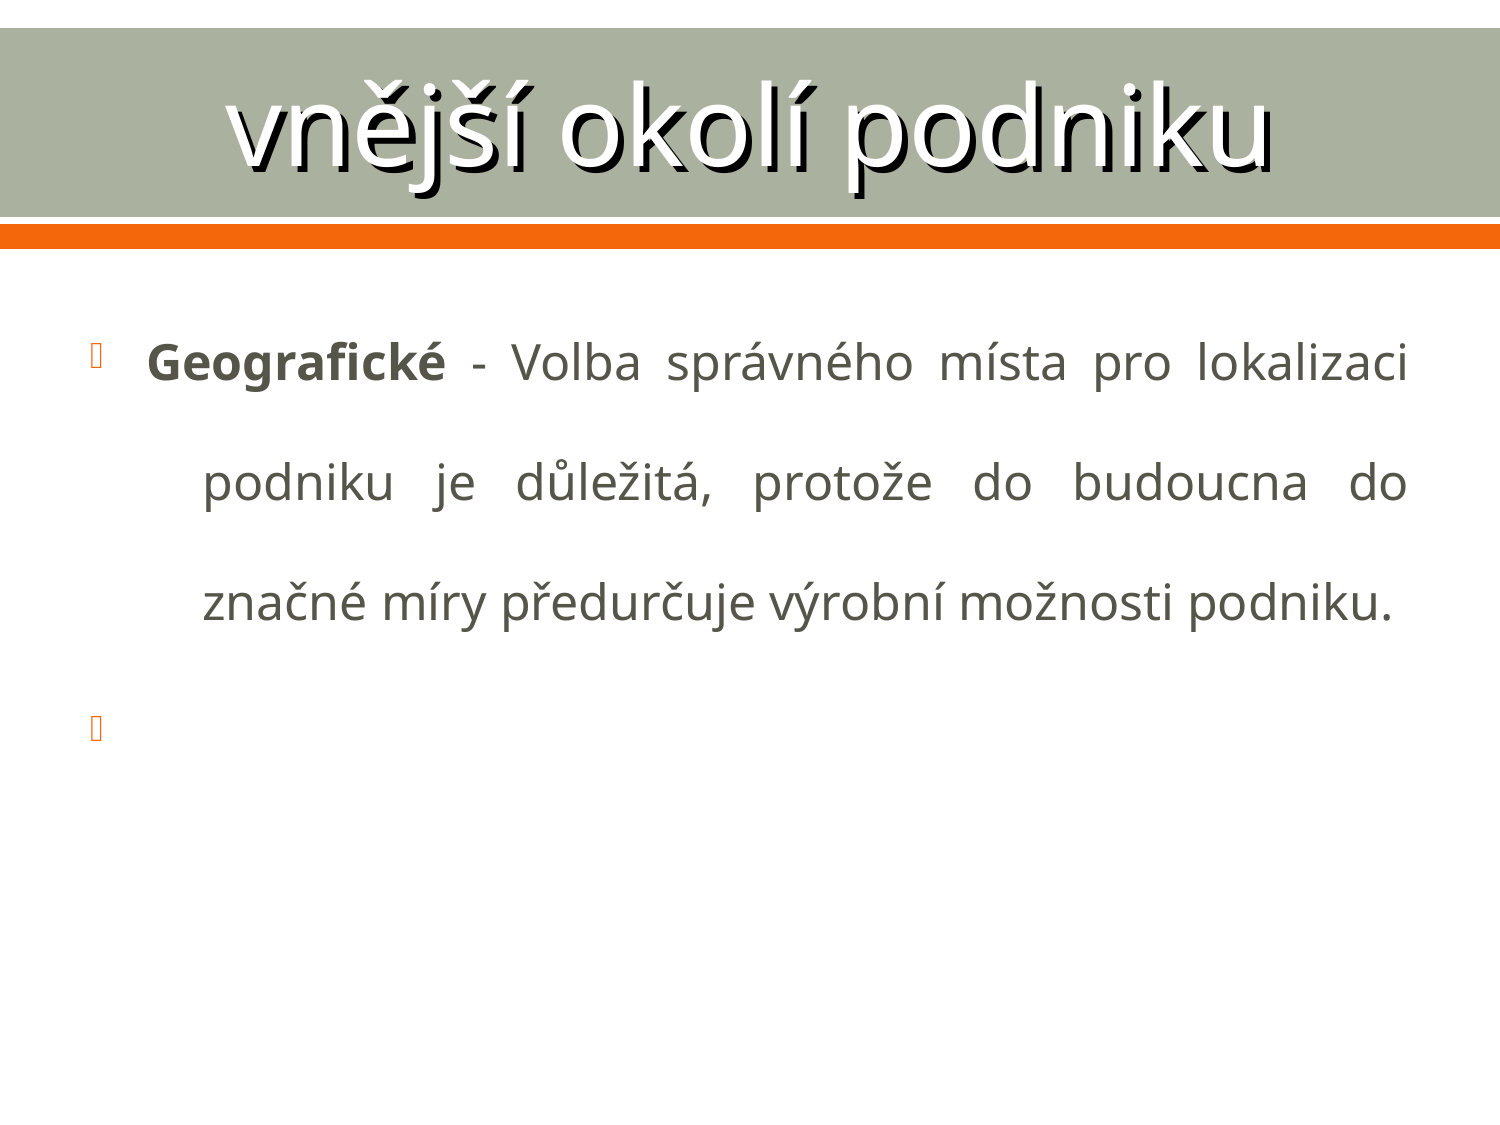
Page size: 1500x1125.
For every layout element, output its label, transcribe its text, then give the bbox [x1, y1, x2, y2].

list Geografické - Volba správného místa pro lokalizaci podniku je důležitá, protože do budoucna do značné míry předurčuje výrobní možnosti podniku. [75, 262, 1426, 1005]
title vnější okolí podniku [75, 29, 1426, 213]
